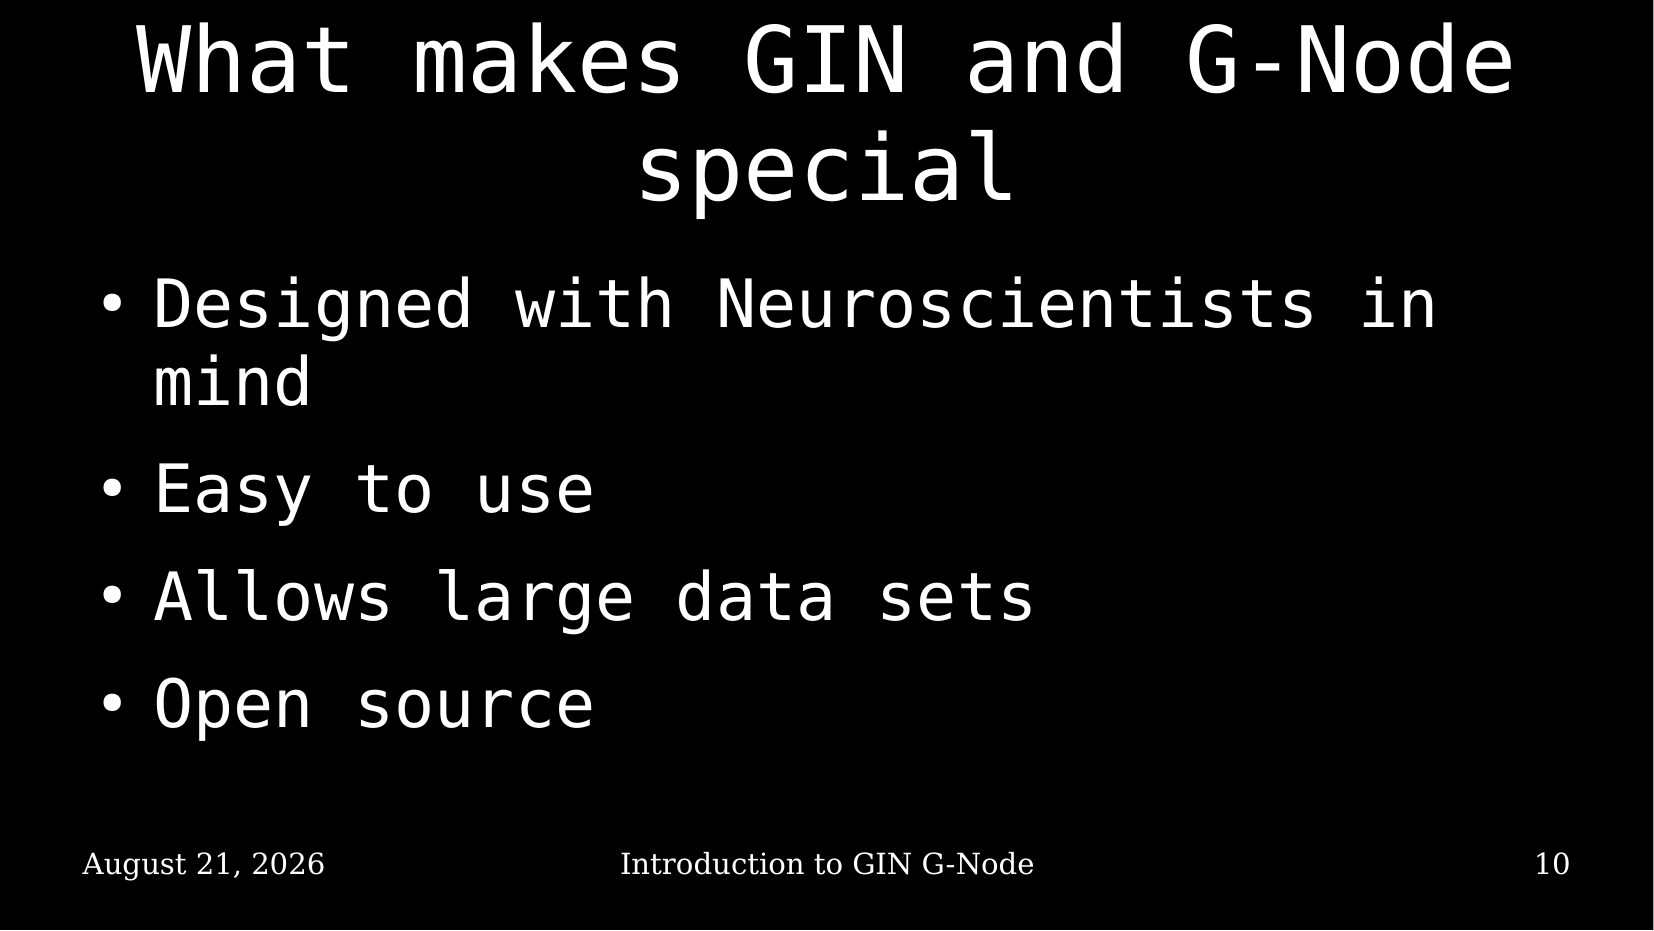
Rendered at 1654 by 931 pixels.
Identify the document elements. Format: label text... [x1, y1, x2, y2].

title What makes GIN and G-Node special [82, 7, 1571, 222]
list Designed with Neuroscientists in mind Easy to use Allows large data sets Open source [82, 265, 1571, 758]
